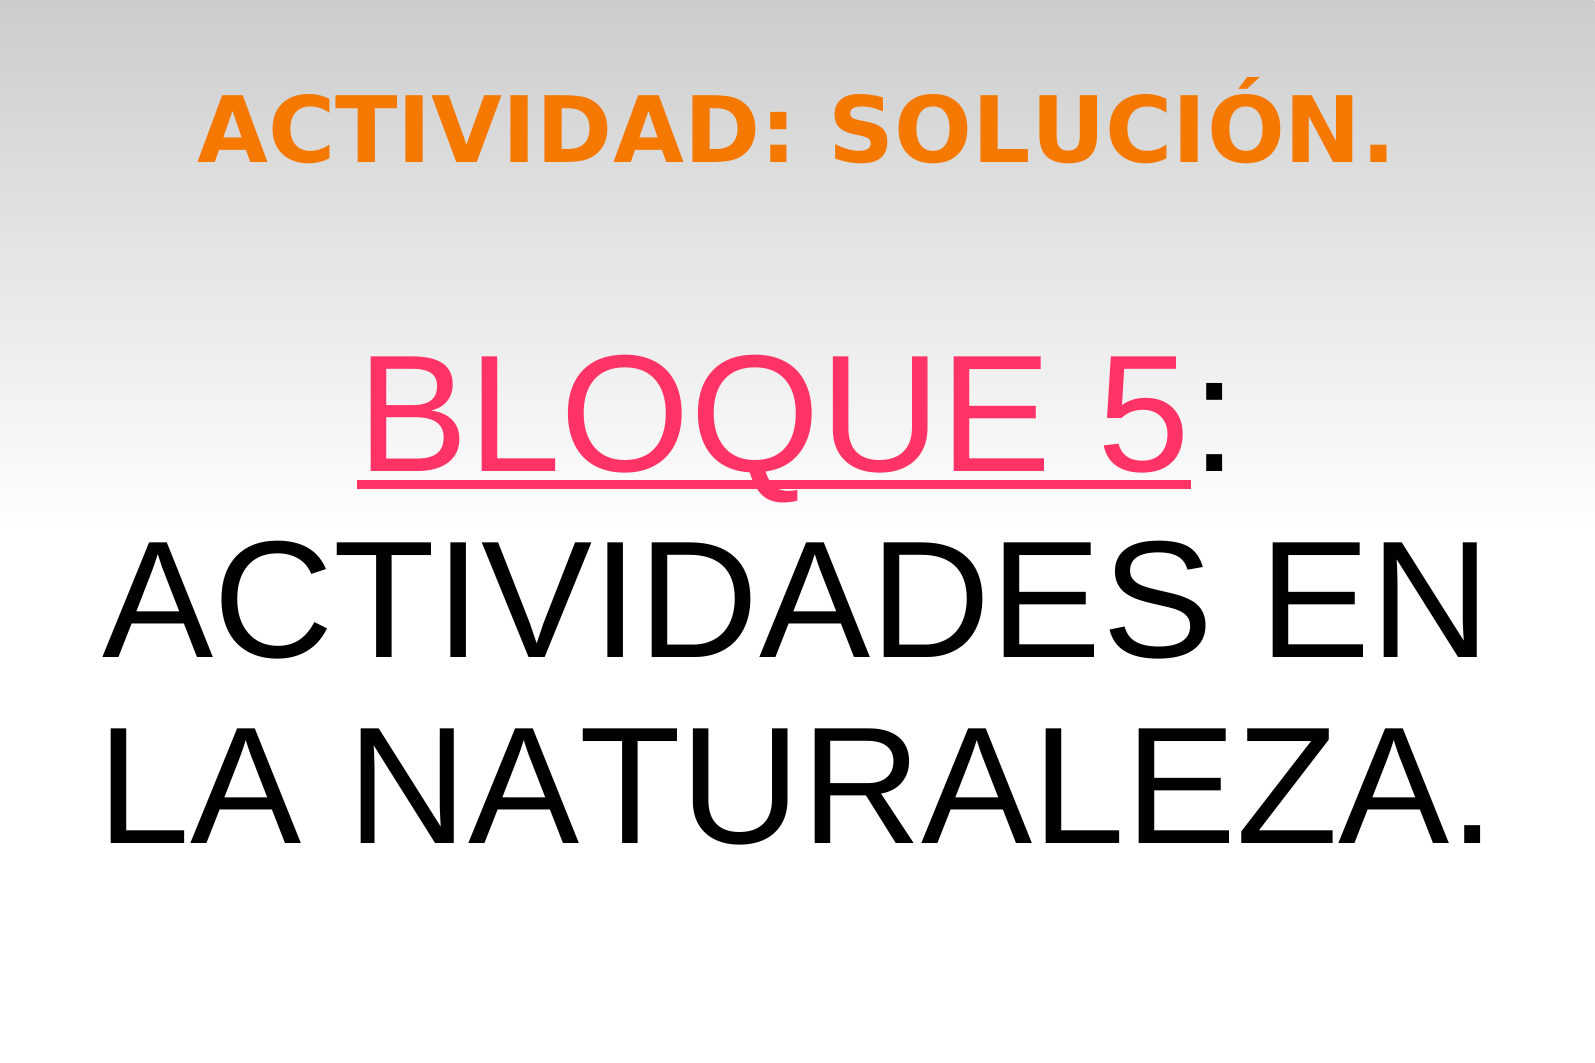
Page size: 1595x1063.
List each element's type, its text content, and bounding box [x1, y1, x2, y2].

subtitle BLOQUE 5: ACTIVIDADES EN LA NATURALEZA. [79, 256, 1515, 943]
title ACTIVIDAD: SOLUCIÓN. [79, 42, 1515, 220]
